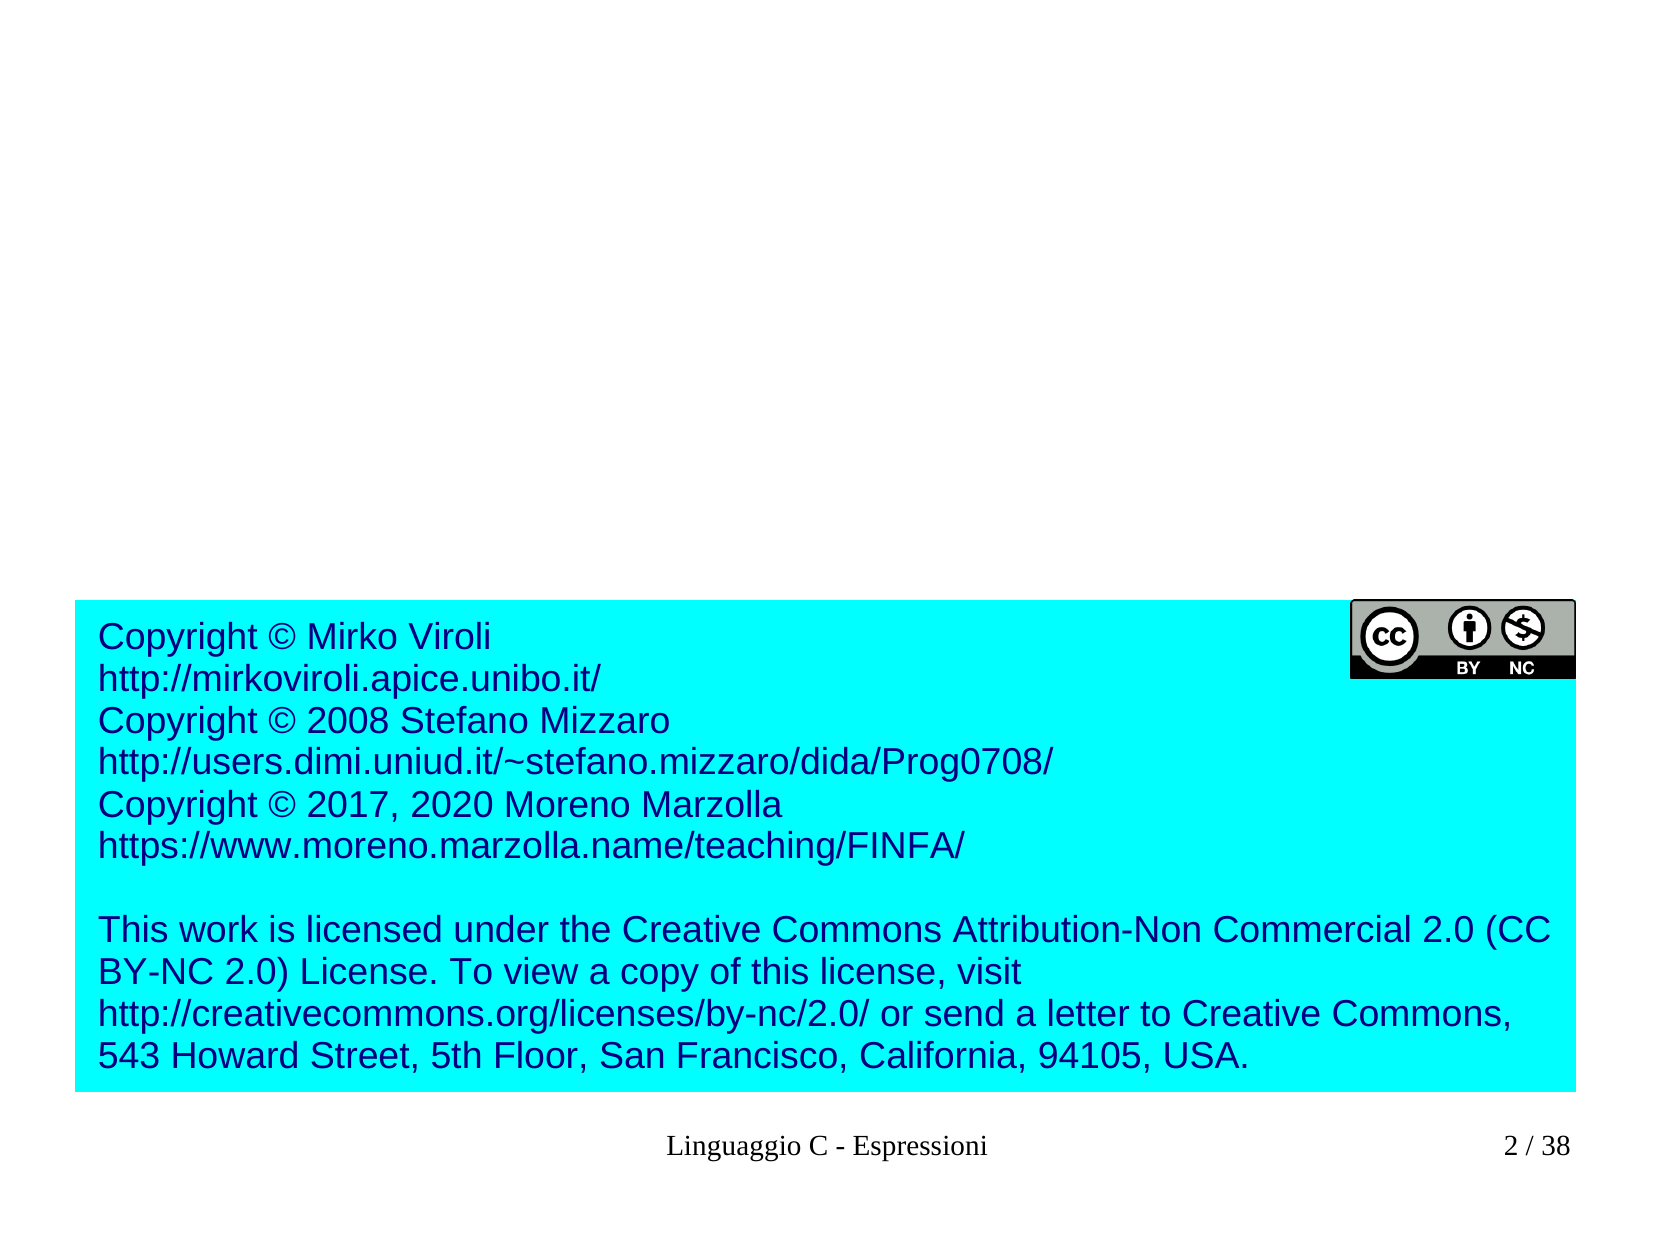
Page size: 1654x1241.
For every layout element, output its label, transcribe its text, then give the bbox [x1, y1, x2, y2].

picture [1350, 599, 1576, 679]
text_box Copyright © Mirko Viroli http://mirkoviroli.apice.unibo.it/ Copyright © 2008 Stefano Mizzaro http://users.dimi.uniud.it/~stefano.mizzaro/dida/Prog0708/ Copyright © 2017, 2020 Moreno Marzolla https://www.moreno.marzolla.name/teaching/FINFA/ This work is licensed under the Creative Commons Attribution-Non Commercial 2.0 (CC BY-NC 2.0) License. To view a copy of this license, visit http://creativecommons.org/licenses/by-nc/2.0/ or send a letter to Creative Commons, 543 Howard Street, 5th Floor, San Francisco, California, 94105, USA. [75, 600, 1576, 1092]
